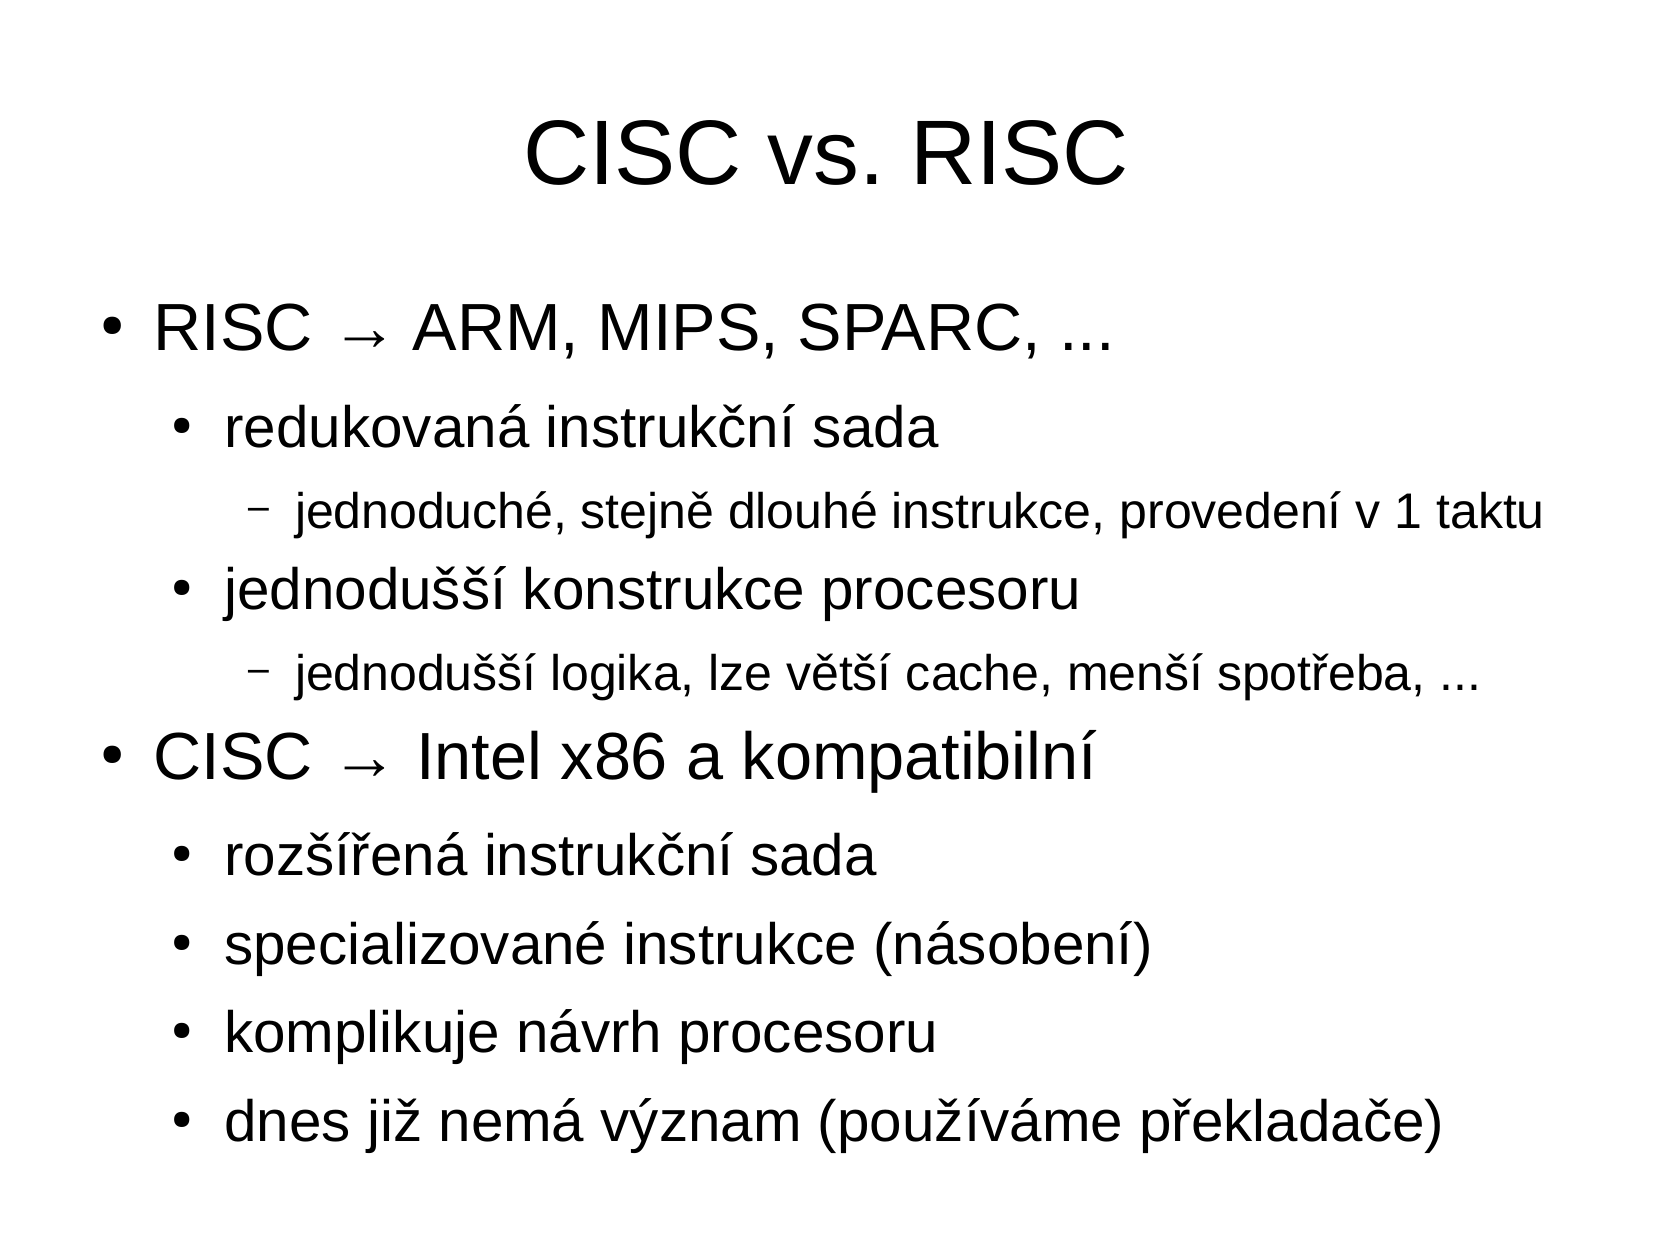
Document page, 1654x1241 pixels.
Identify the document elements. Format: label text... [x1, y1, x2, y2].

list RISC → ARM, MIPS, SPARC, ... redukovaná instrukční sada jednoduché, stejně dlouhé instrukce, provedení v 1 taktu jednodušší konstrukce procesoru jednodušší logika, lze větší cache, menší spotřeba, ... CISC → Intel x86 a kompatibilní rozšířená instrukční sada specializované instrukce (násobení) komplikuje návrh procesoru dnes již nemá význam (používáme překladače) [82, 290, 1571, 1154]
title CISC vs. RISC [82, 56, 1571, 250]
